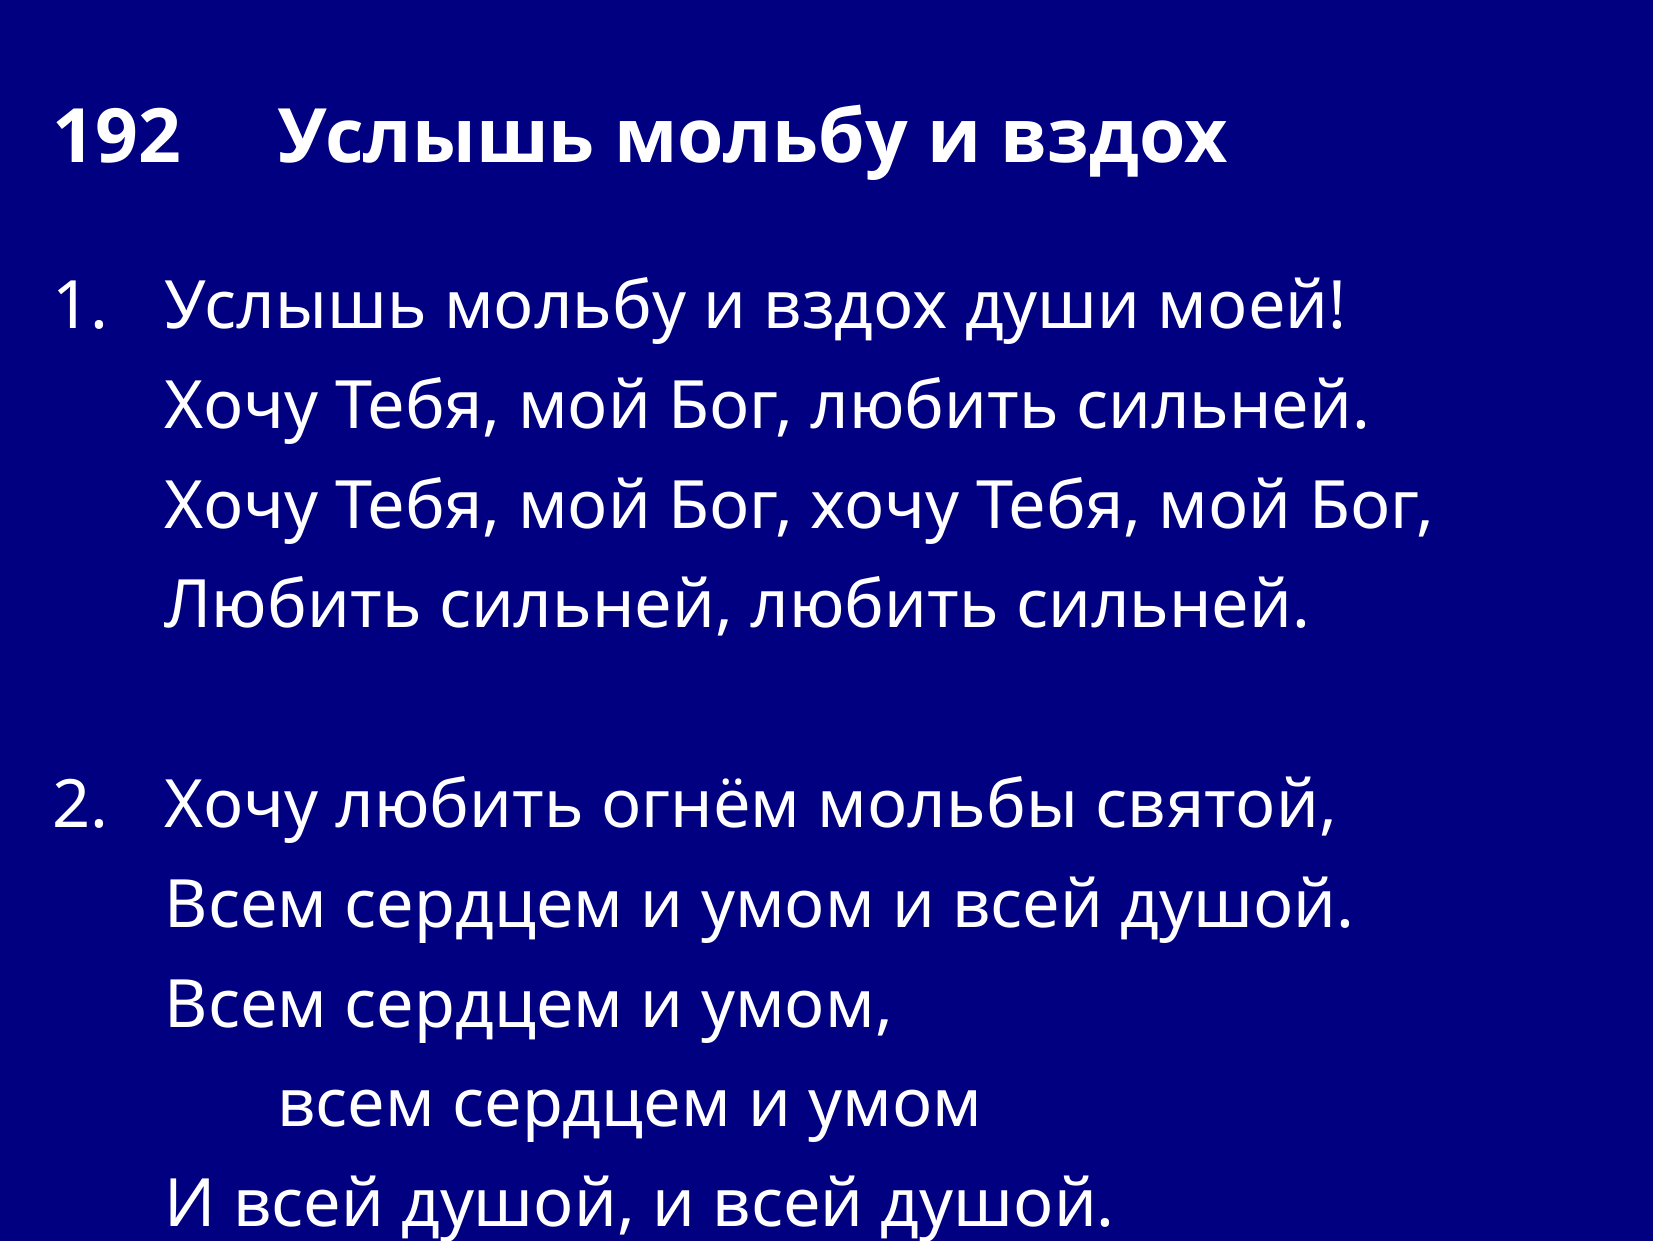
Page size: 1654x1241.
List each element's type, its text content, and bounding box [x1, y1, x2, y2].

text_box 1. Услышь мольбу и вздох души моей! Хочу Тебя, мой Бог, любить сильней. Хочу Тебя, мой Бог, хочу Тебя, мой Бог, Любить сильней, любить сильней. 2. Хочу любить огнём мольбы святой, Всем сердцем и умом и всей душой. Всем сердцем и умом, всем сердцем и умом И всей душой, и всей душой. [37, 150, 1653, 1163]
text_box 192 Услышь мольбу и вздох [37, 75, 1576, 188]
